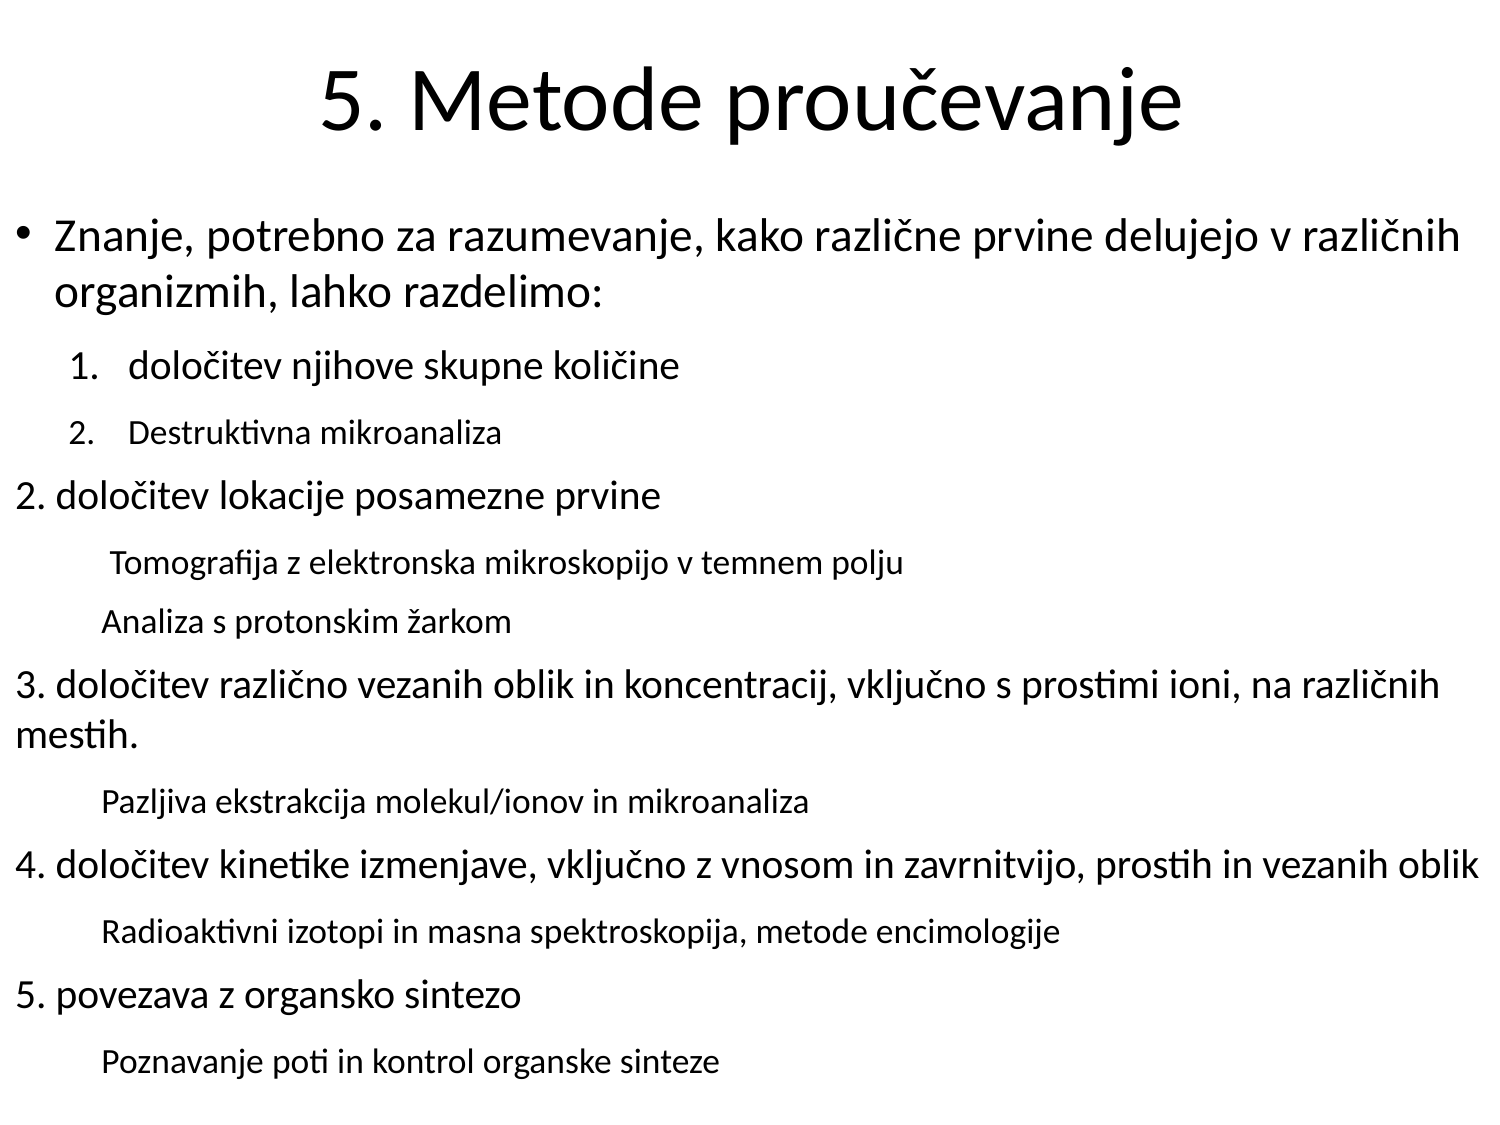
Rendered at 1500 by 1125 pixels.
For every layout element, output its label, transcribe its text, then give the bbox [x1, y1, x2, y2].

title 5. Metode proučevanje [76, 0, 1427, 188]
list Znanje, potrebno za razumevanje, kako različne prvine delujejo v različnih organizmih, lahko razdelimo: določitev njihove skupne količine Destruktivna mikroanaliza 2. določitev lokacije posamezne prvine Tomografija z elektronska mikroskopijo v temnem polju Analiza s protonskim žarkom 3. določitev različno vezanih oblik in koncentracij, vključno s prostimi ioni, na različnih mestih. Pazljiva ekstrakcija molekul/ionov in mikroanaliza 4. določitev kinetike izmenjave, vključno z vnosom in zavrnitvijo, prostih in vezanih oblik Radioaktivni izotopi in masna spektroskopija, metode encimologije 5. povezava z organsko sintezo Poznavanje poti in kontrol organske sinteze [0, 196, 1500, 1125]
